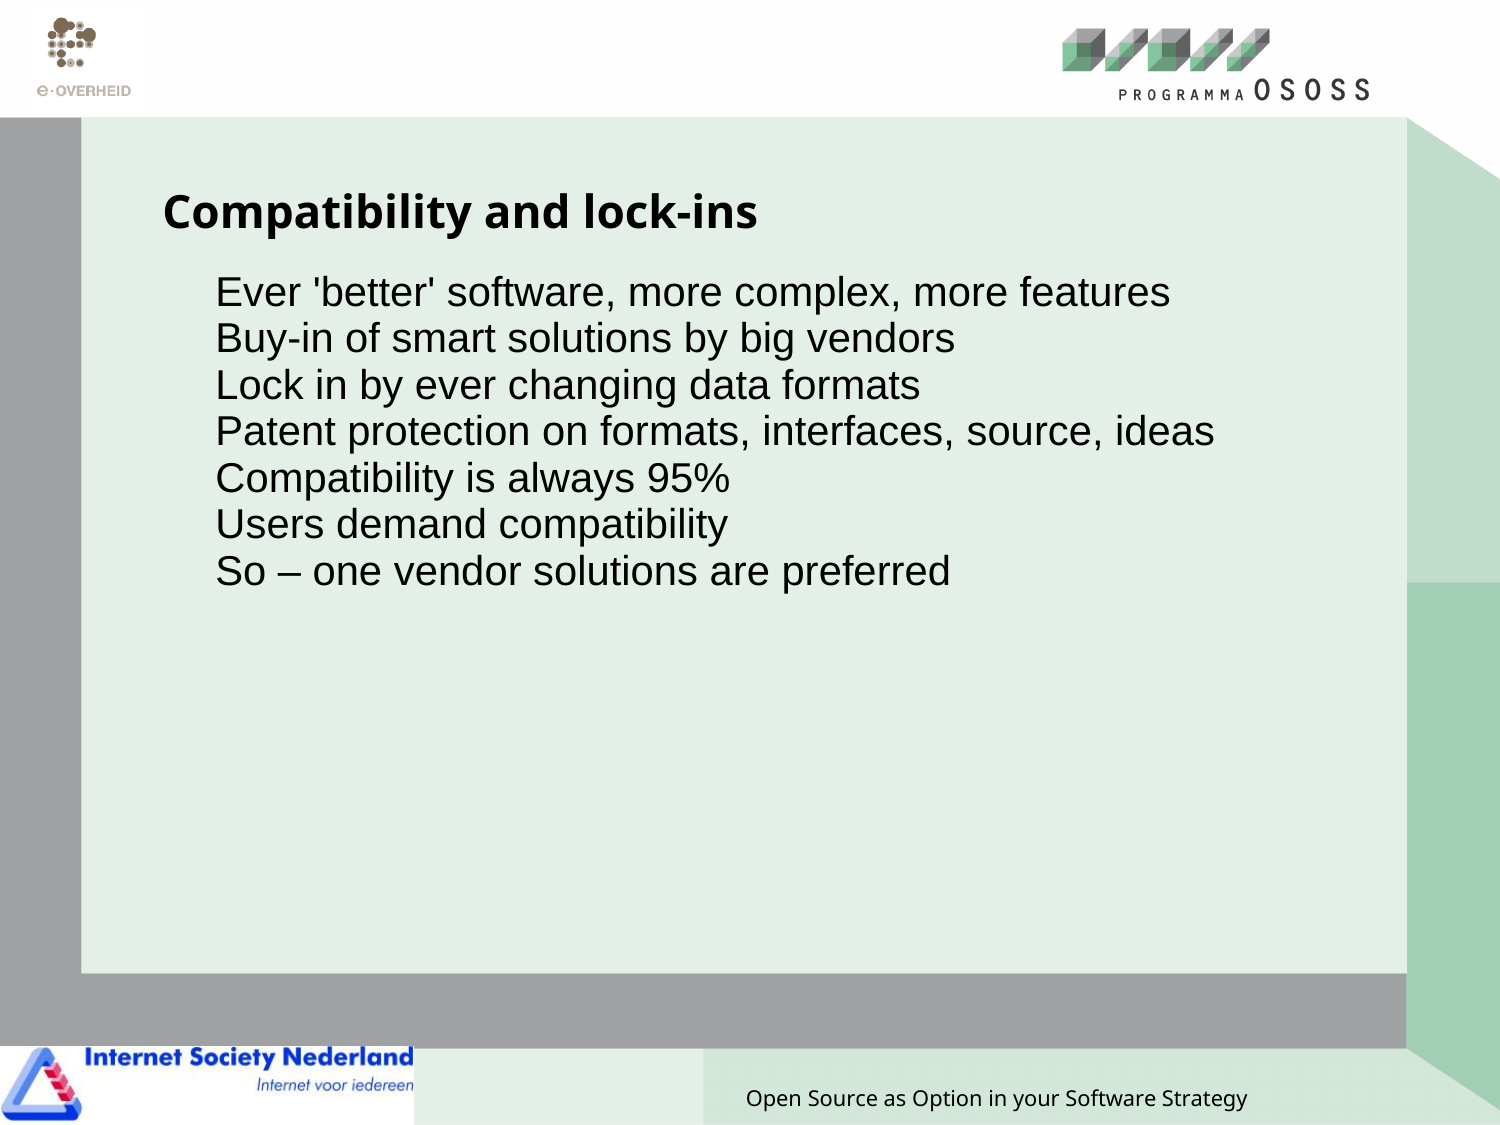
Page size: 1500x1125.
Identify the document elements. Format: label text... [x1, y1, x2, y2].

list Ever 'better' software, more complex, more features Buy-in of smart solutions by big vendors Lock in by ever changing data formats Patent protection on formats, interfaces, source, ideas Compatibility is always 95% Users demand compatibility So – one vendor solutions are preferred [215, 268, 1364, 921]
picture [0, 0, 1500, 1125]
title Compatibility and lock-ins [162, 155, 1364, 266]
